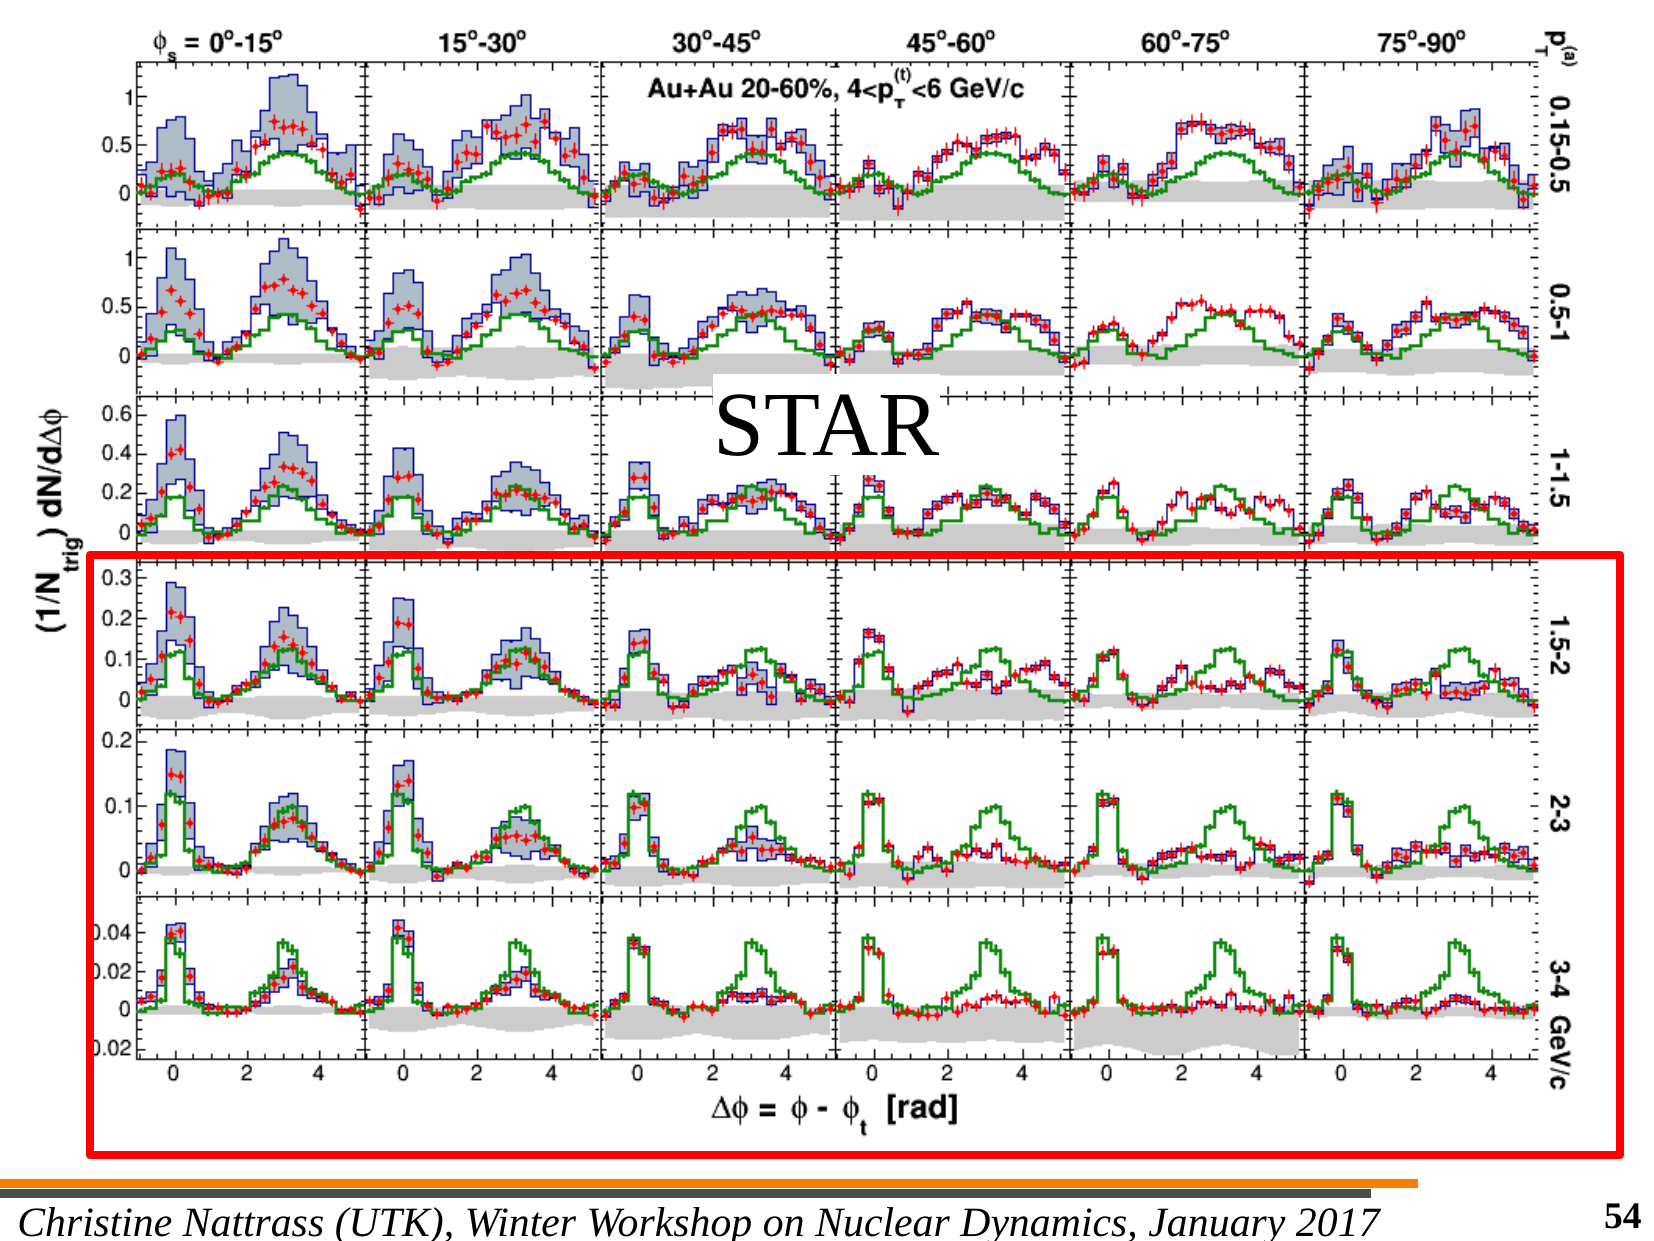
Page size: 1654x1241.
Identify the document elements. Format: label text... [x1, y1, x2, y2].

picture [94, 559, 1587, 1141]
picture [30, 21, 1587, 1141]
title STAR [82, 321, 1571, 529]
